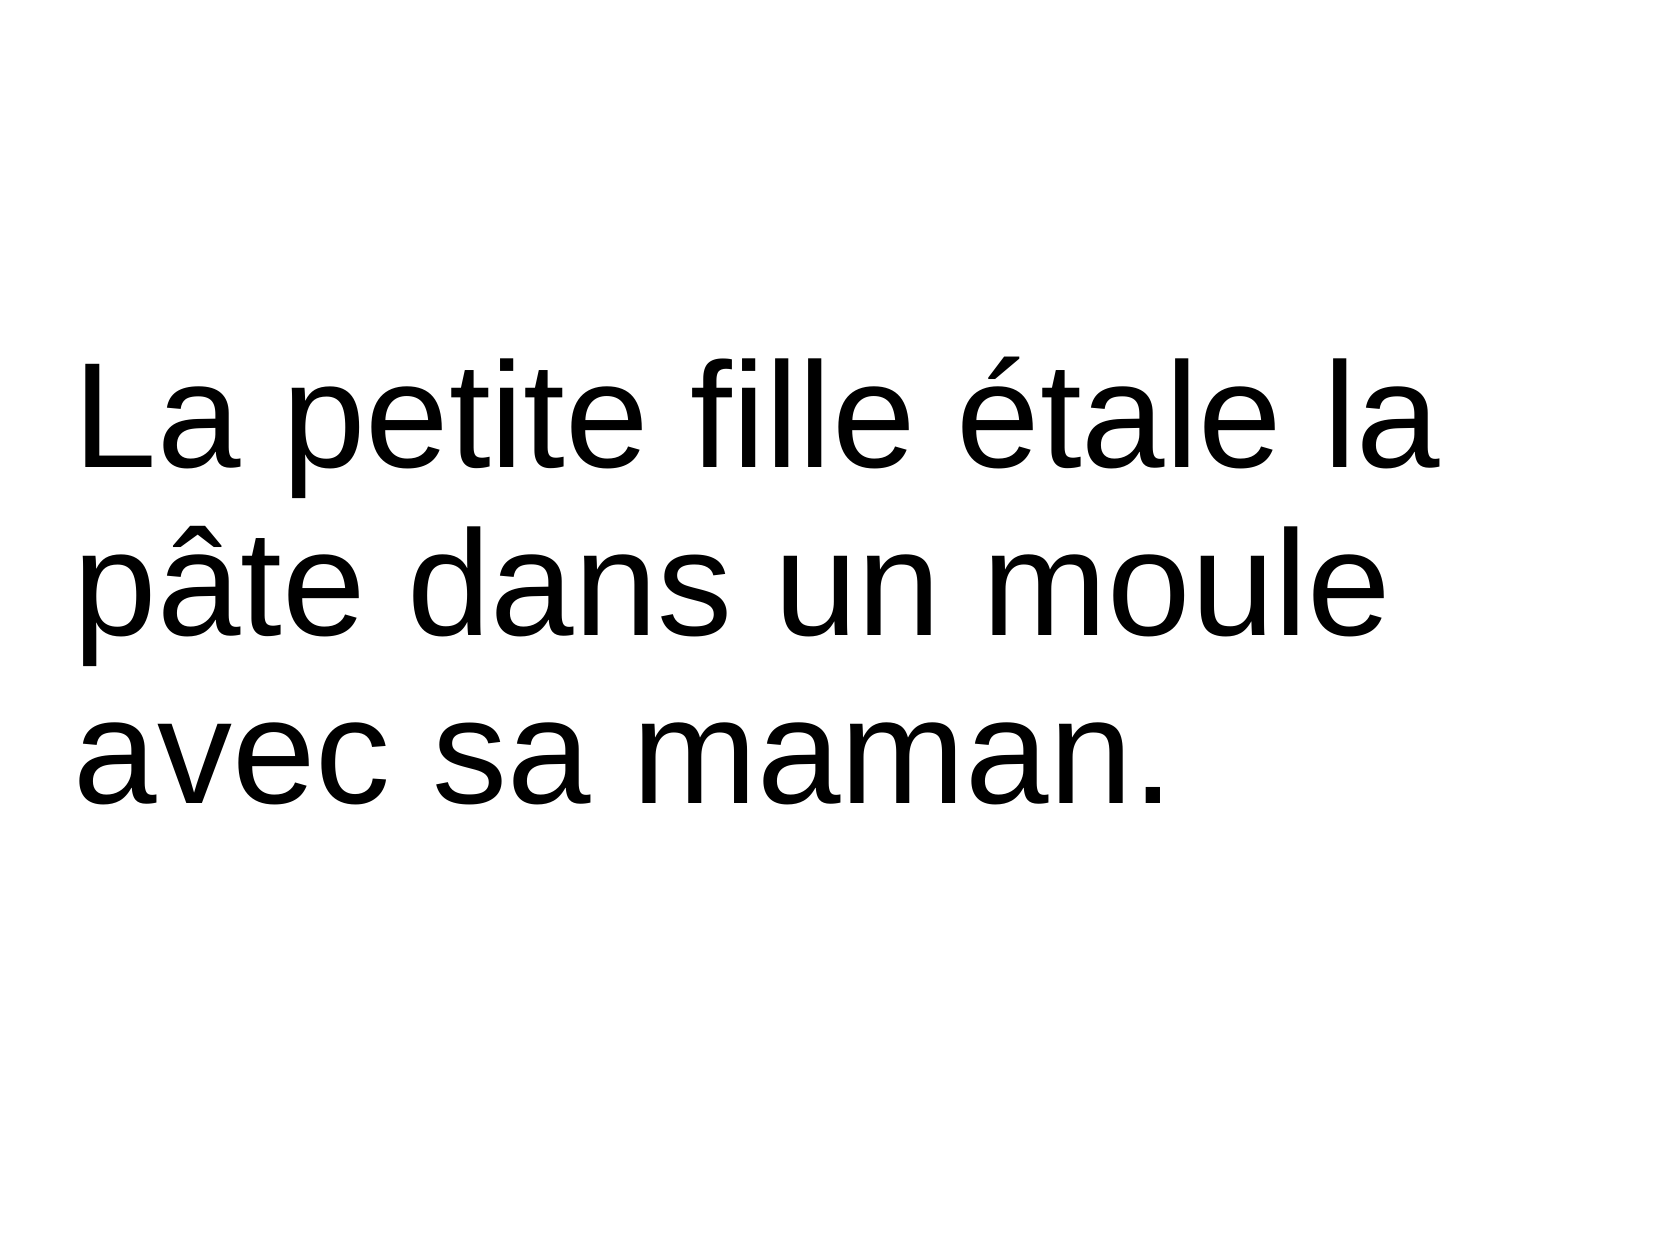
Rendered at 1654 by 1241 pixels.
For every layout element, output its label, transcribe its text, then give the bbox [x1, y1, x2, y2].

text_box La petite fille étale la pâte dans un moule avec sa maman. [59, 324, 1565, 1063]
